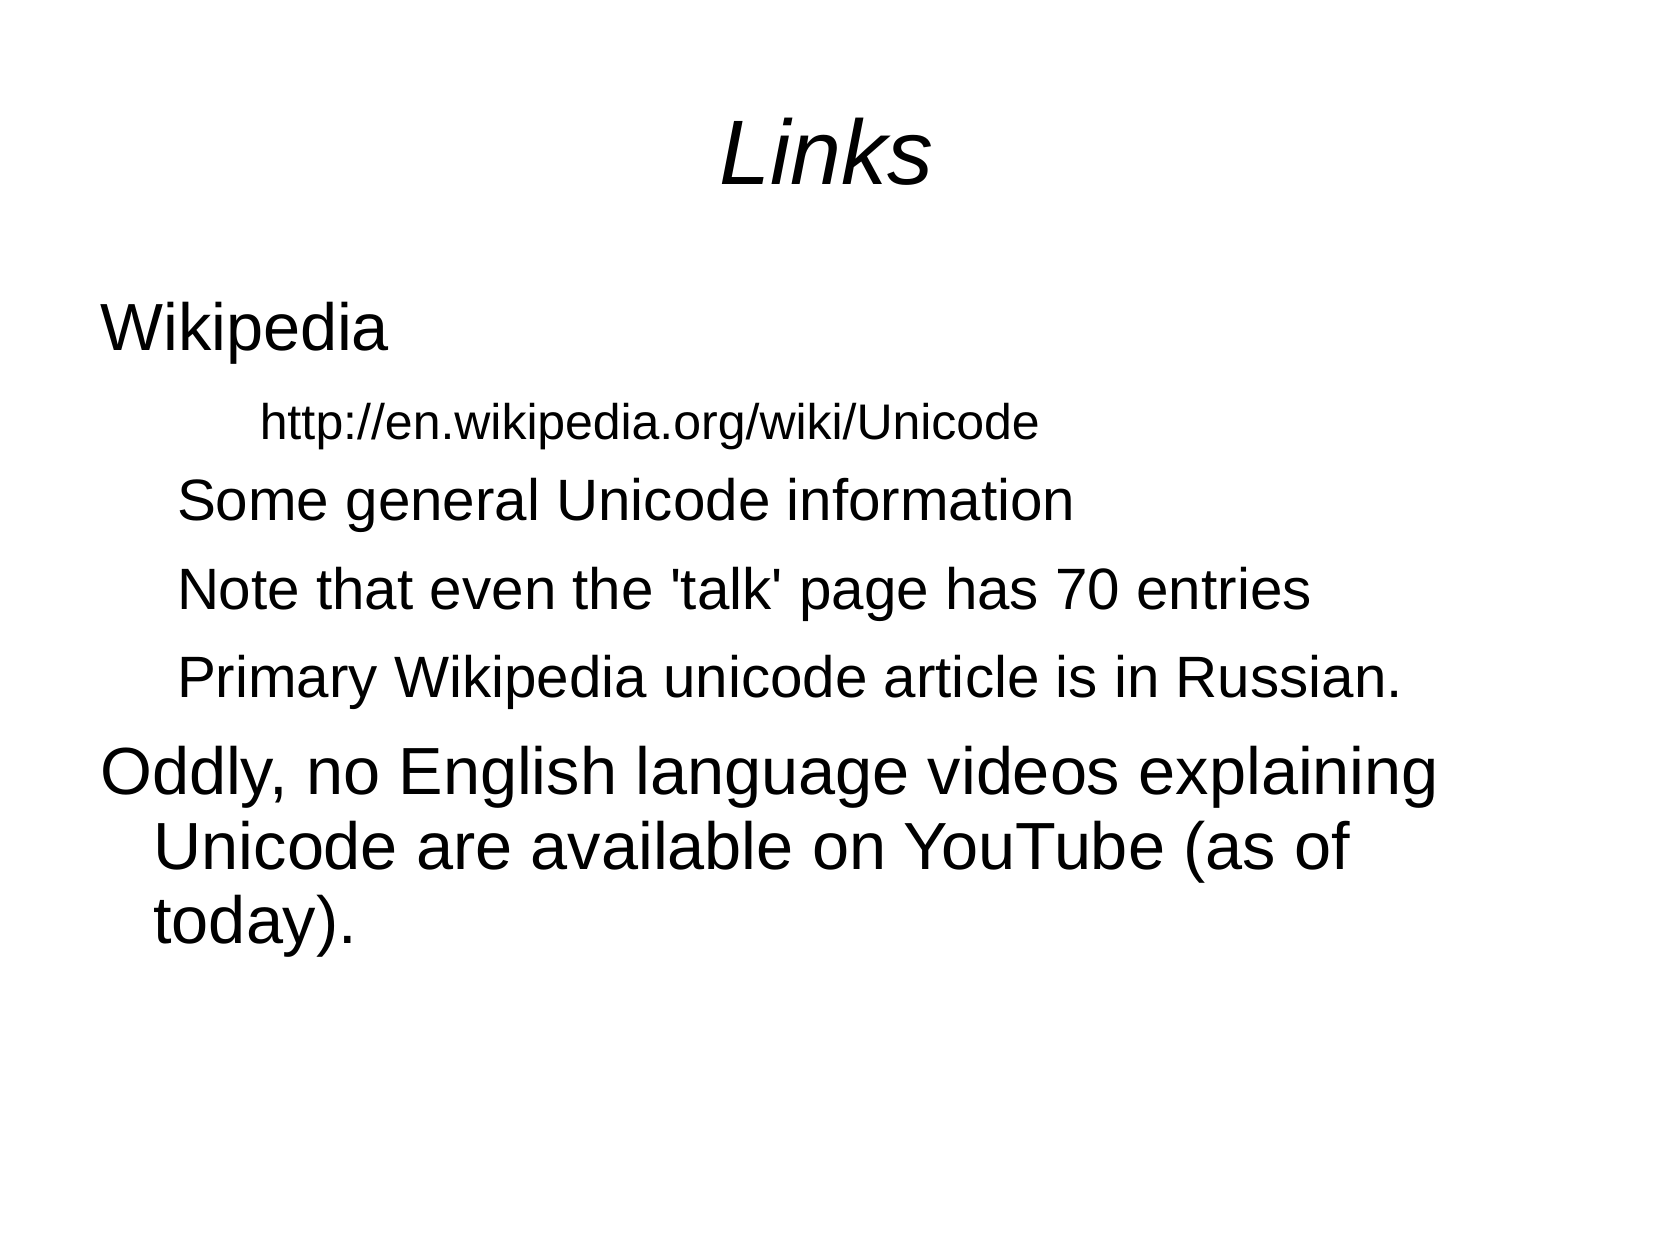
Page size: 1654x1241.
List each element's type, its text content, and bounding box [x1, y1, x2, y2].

list Wikipedia http://en.wikipedia.org/wiki/Unicode Some general Unicode information Note that even the 'talk' page has 70 entries Primary Wikipedia unicode article is in Russian. Oddly, no English language videos explaining Unicode are available on YouTube (as of today). [82, 290, 1571, 1094]
title Links [82, 56, 1571, 250]
